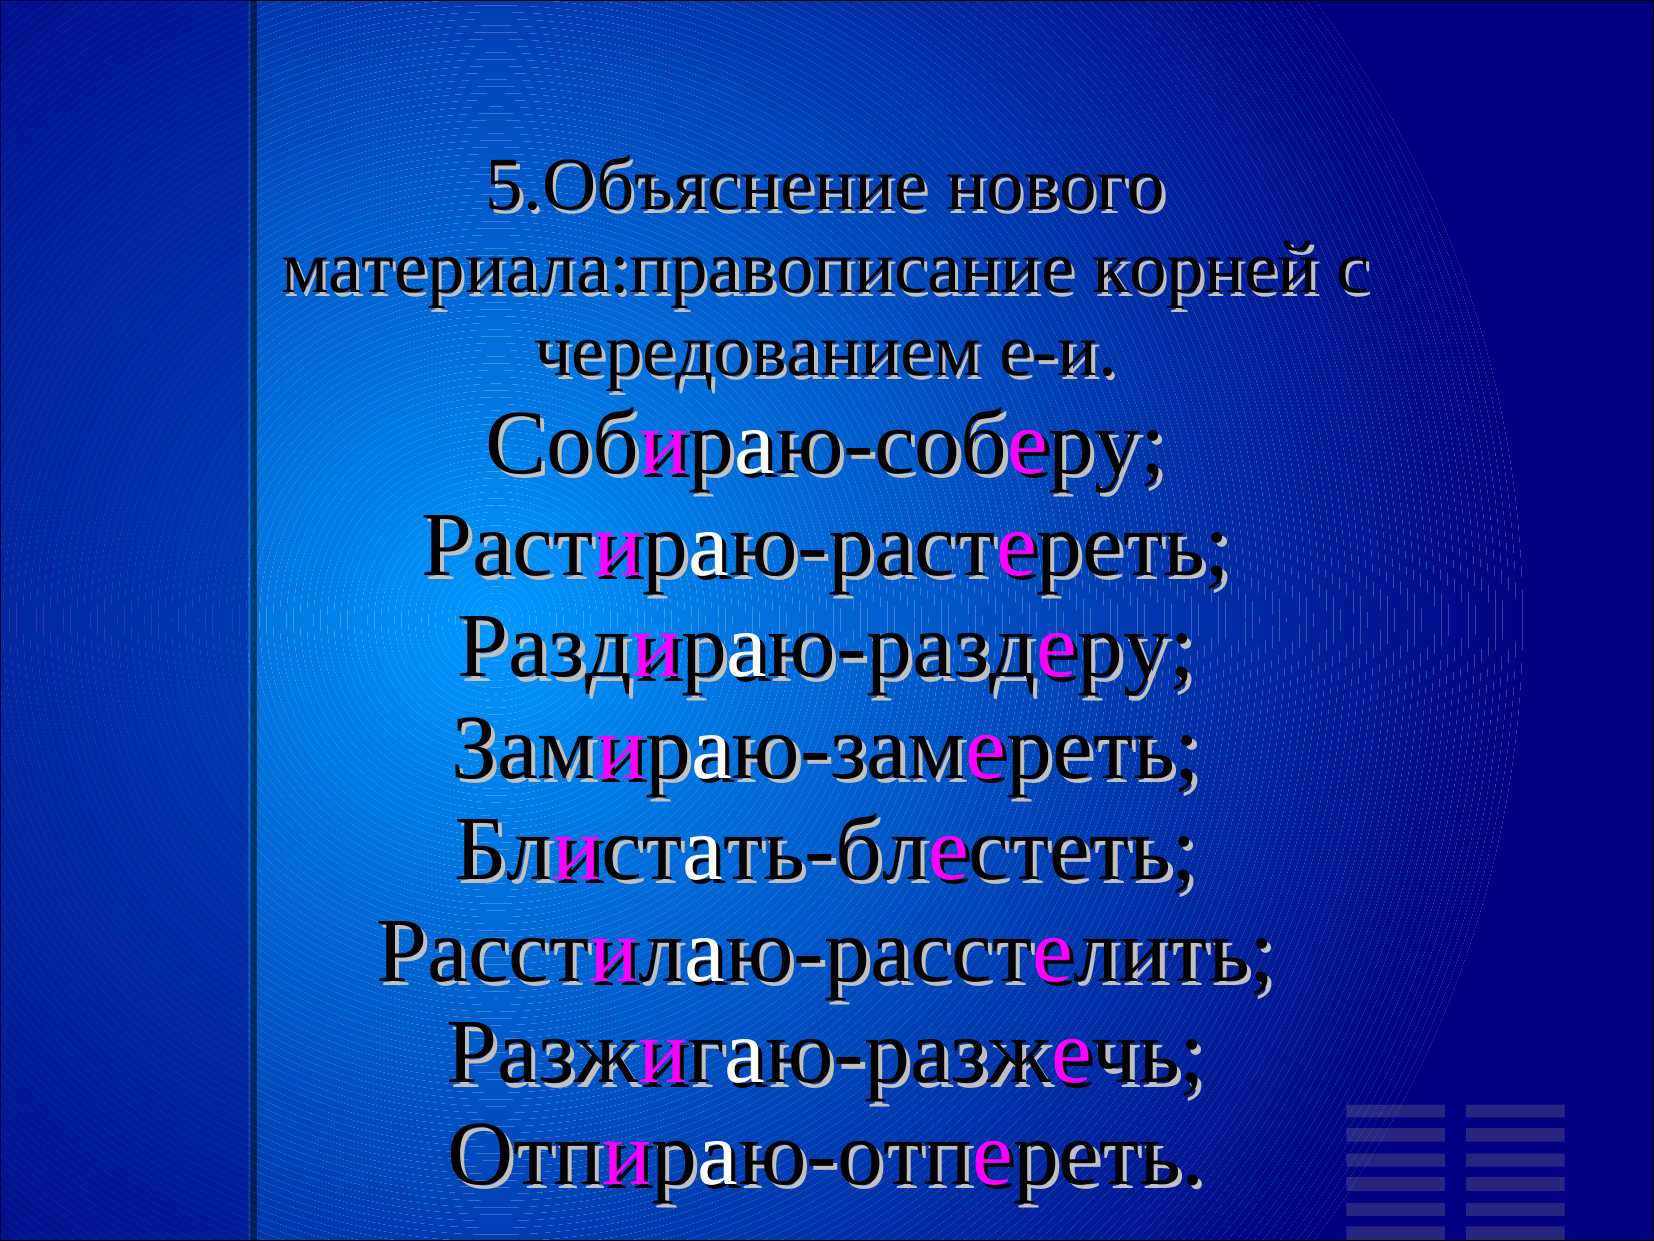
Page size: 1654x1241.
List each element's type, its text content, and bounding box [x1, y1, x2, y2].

title 5.Объяснение нового материала:правописание корней с чередованием е-и. Собираю-соберу; Растираю-растереть; Раздираю-раздеру; Замираю-замереть; Блистать-блестеть; Расстилаю-расстелить; Разжигаю-разжечь; Отпираю-отпереть. [119, 143, 1533, 383]
title 5.Объяснение нового материала:правописание корней с чередованием е-и. Собираю-соберу; Растираю-растереть; Раздираю-раздеру; Замираю-замереть; Блистать-блестеть; Расстилаю-расстелить; Разжигаю-разжечь; Отпираю-отпереть. [119, 1126, 1533, 1241]
list [119, 383, 1533, 1126]
